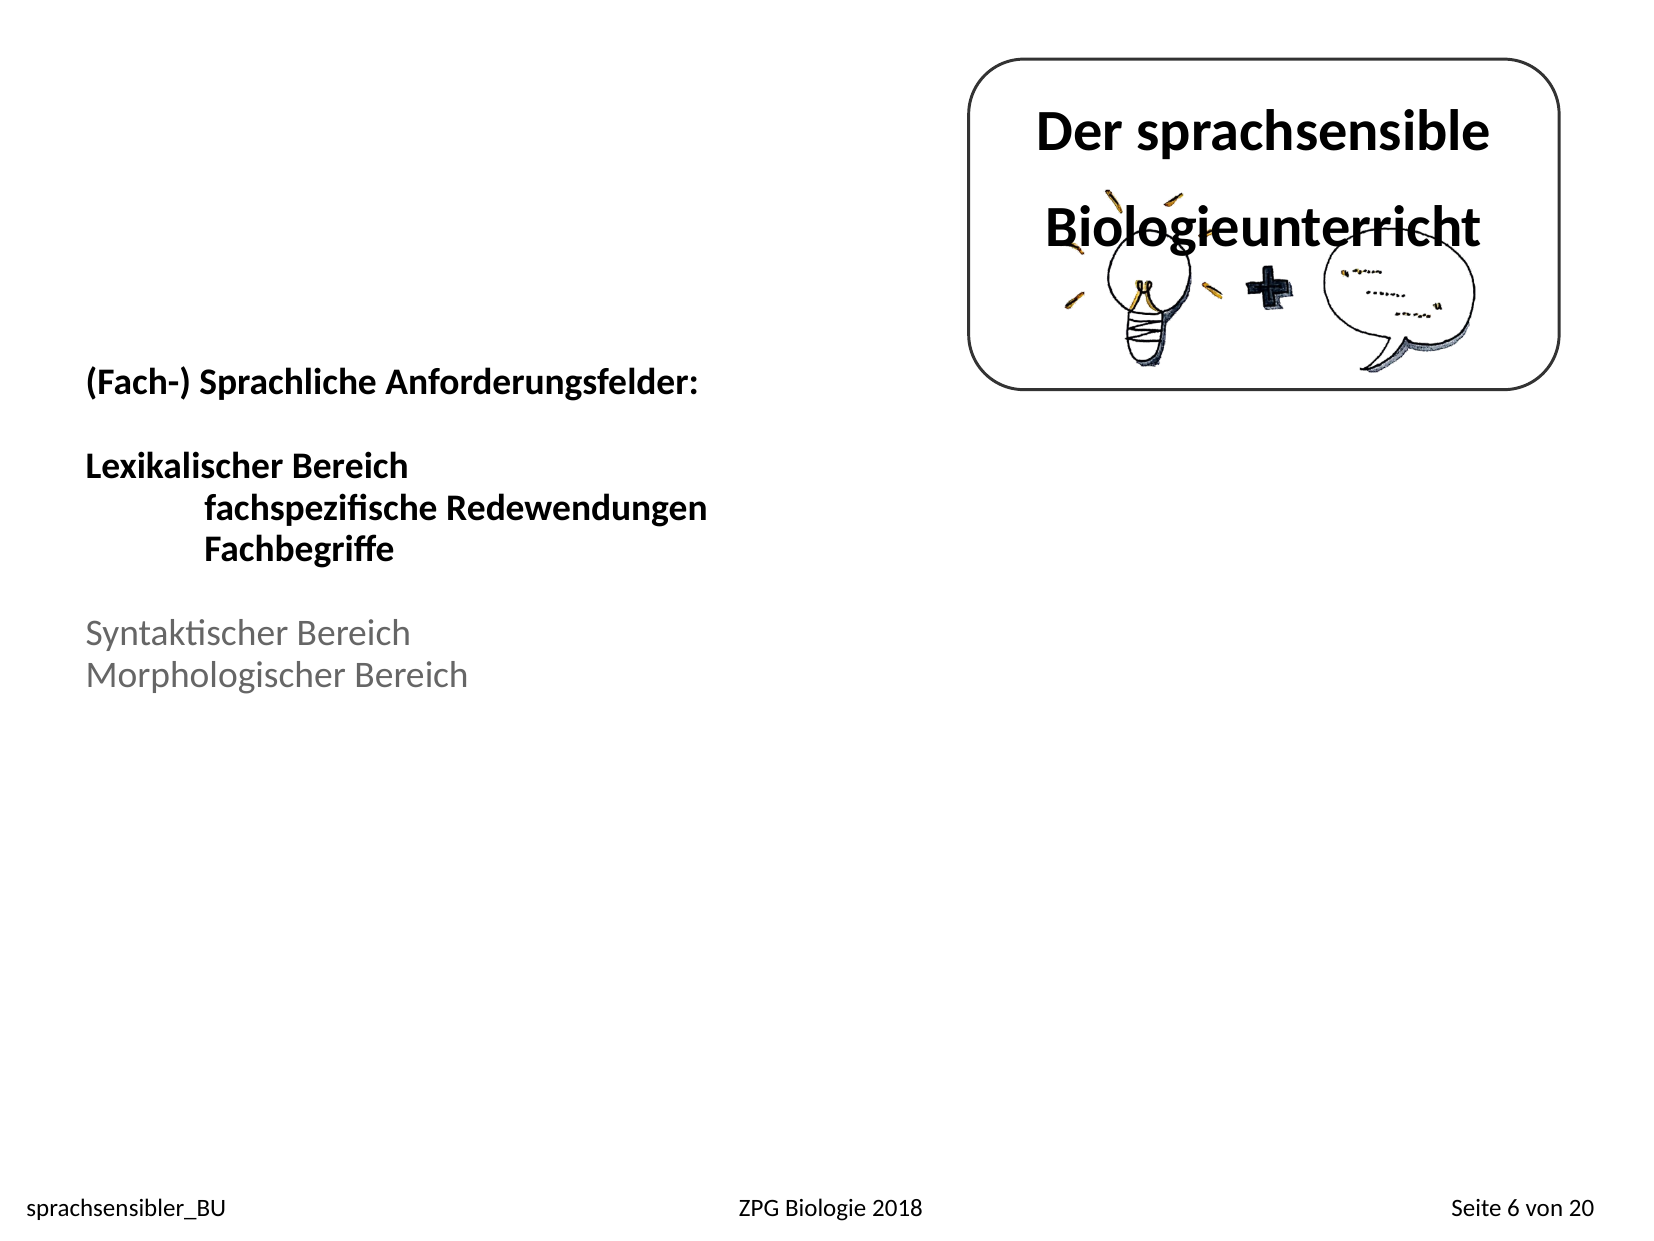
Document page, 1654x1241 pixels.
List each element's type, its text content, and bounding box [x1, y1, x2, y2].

text_box (Fach-) Sprachliche Anforderungsfelder: Lexikalischer Bereich fachspezifische Redewendungen Fachbegriffe Syntaktischer Bereich Morphologischer Bereich [70, 351, 922, 749]
text_box Der sprachsensible Biologieunterricht [968, 59, 1560, 390]
text_box sprachsensibler_BU ZPG Biologie 2018 Seite 6 von 20 [11, 1185, 1630, 1229]
